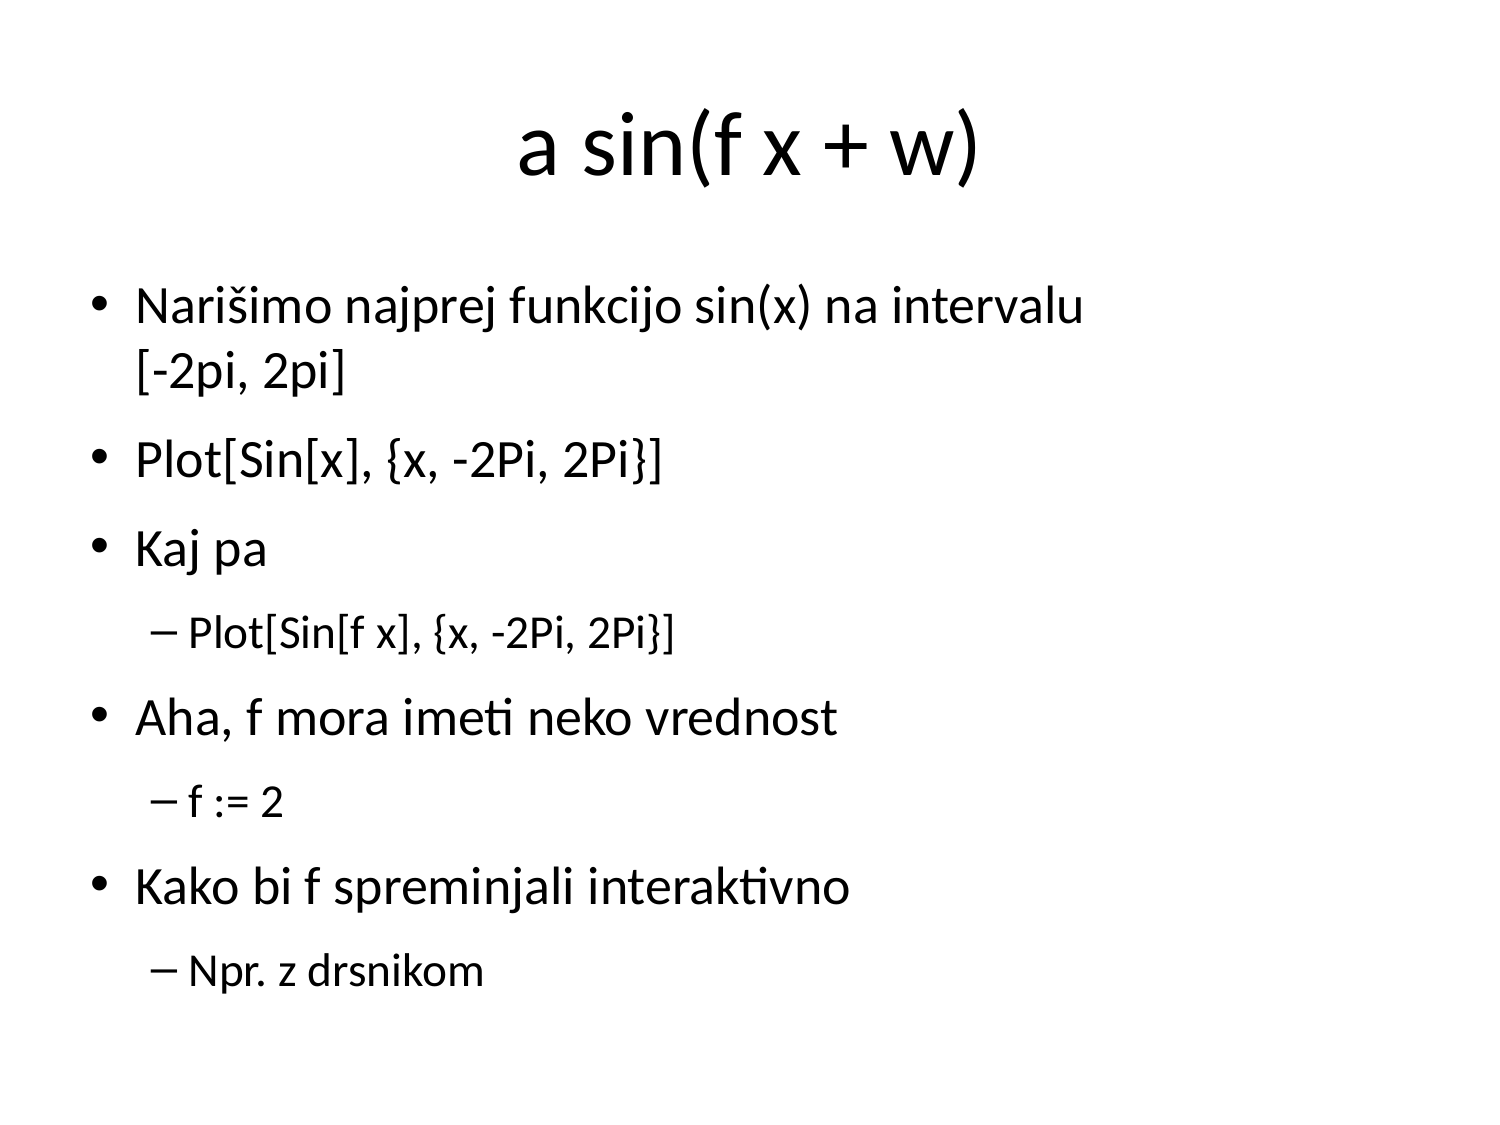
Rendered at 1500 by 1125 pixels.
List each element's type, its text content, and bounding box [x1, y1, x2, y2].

title a sin(f x + w) [75, 45, 1425, 233]
list Narišimo najprej funkcijo sin(x) na intervalu [-2pi, 2pi] Plot[Sin[x], {x, -2Pi, 2Pi}] Kaj pa Plot[Sin[f x], {x, -2Pi, 2Pi}] Aha, f mora imeti neko vrednost f := 2 Kako bi f spreminjali interaktivno Npr. z drsnikom [75, 262, 1425, 1005]
